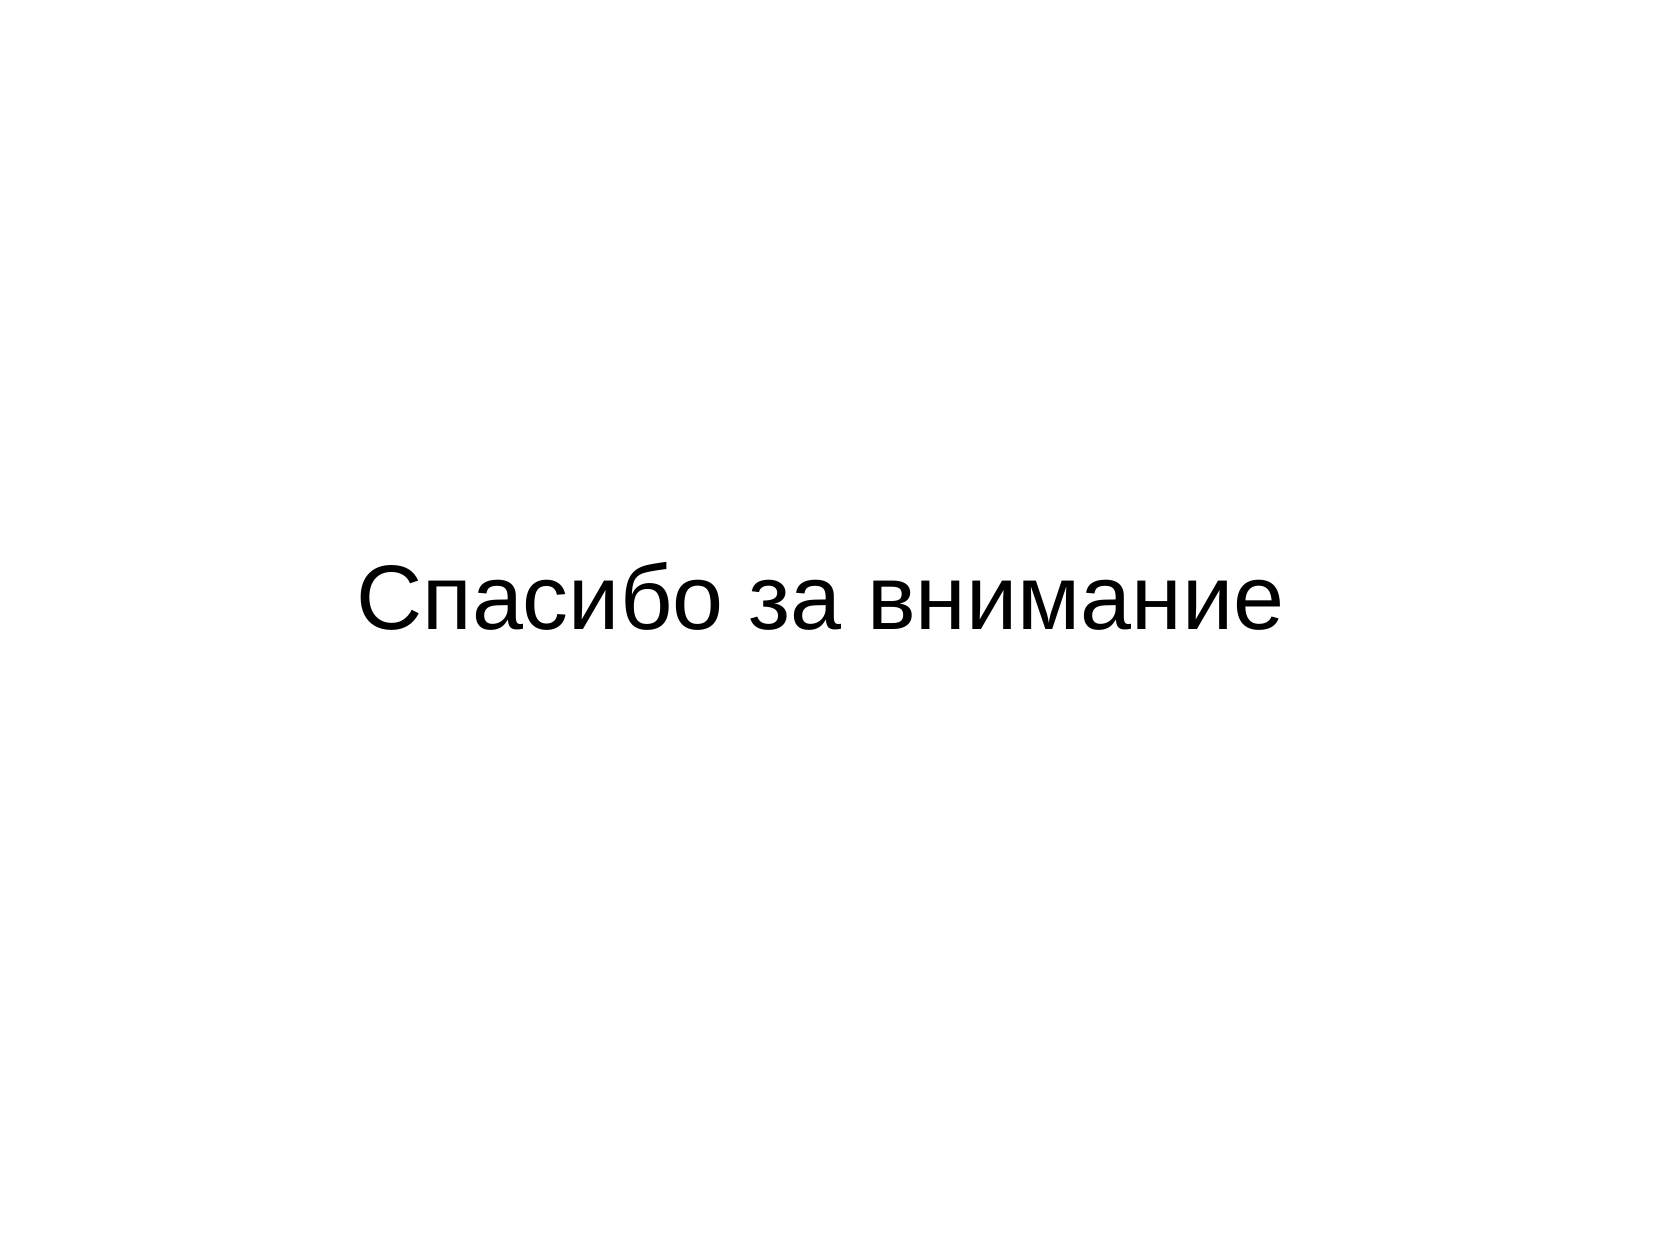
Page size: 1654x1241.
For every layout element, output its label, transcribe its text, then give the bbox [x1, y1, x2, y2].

title Спасибо за внимание [76, 501, 1565, 695]
